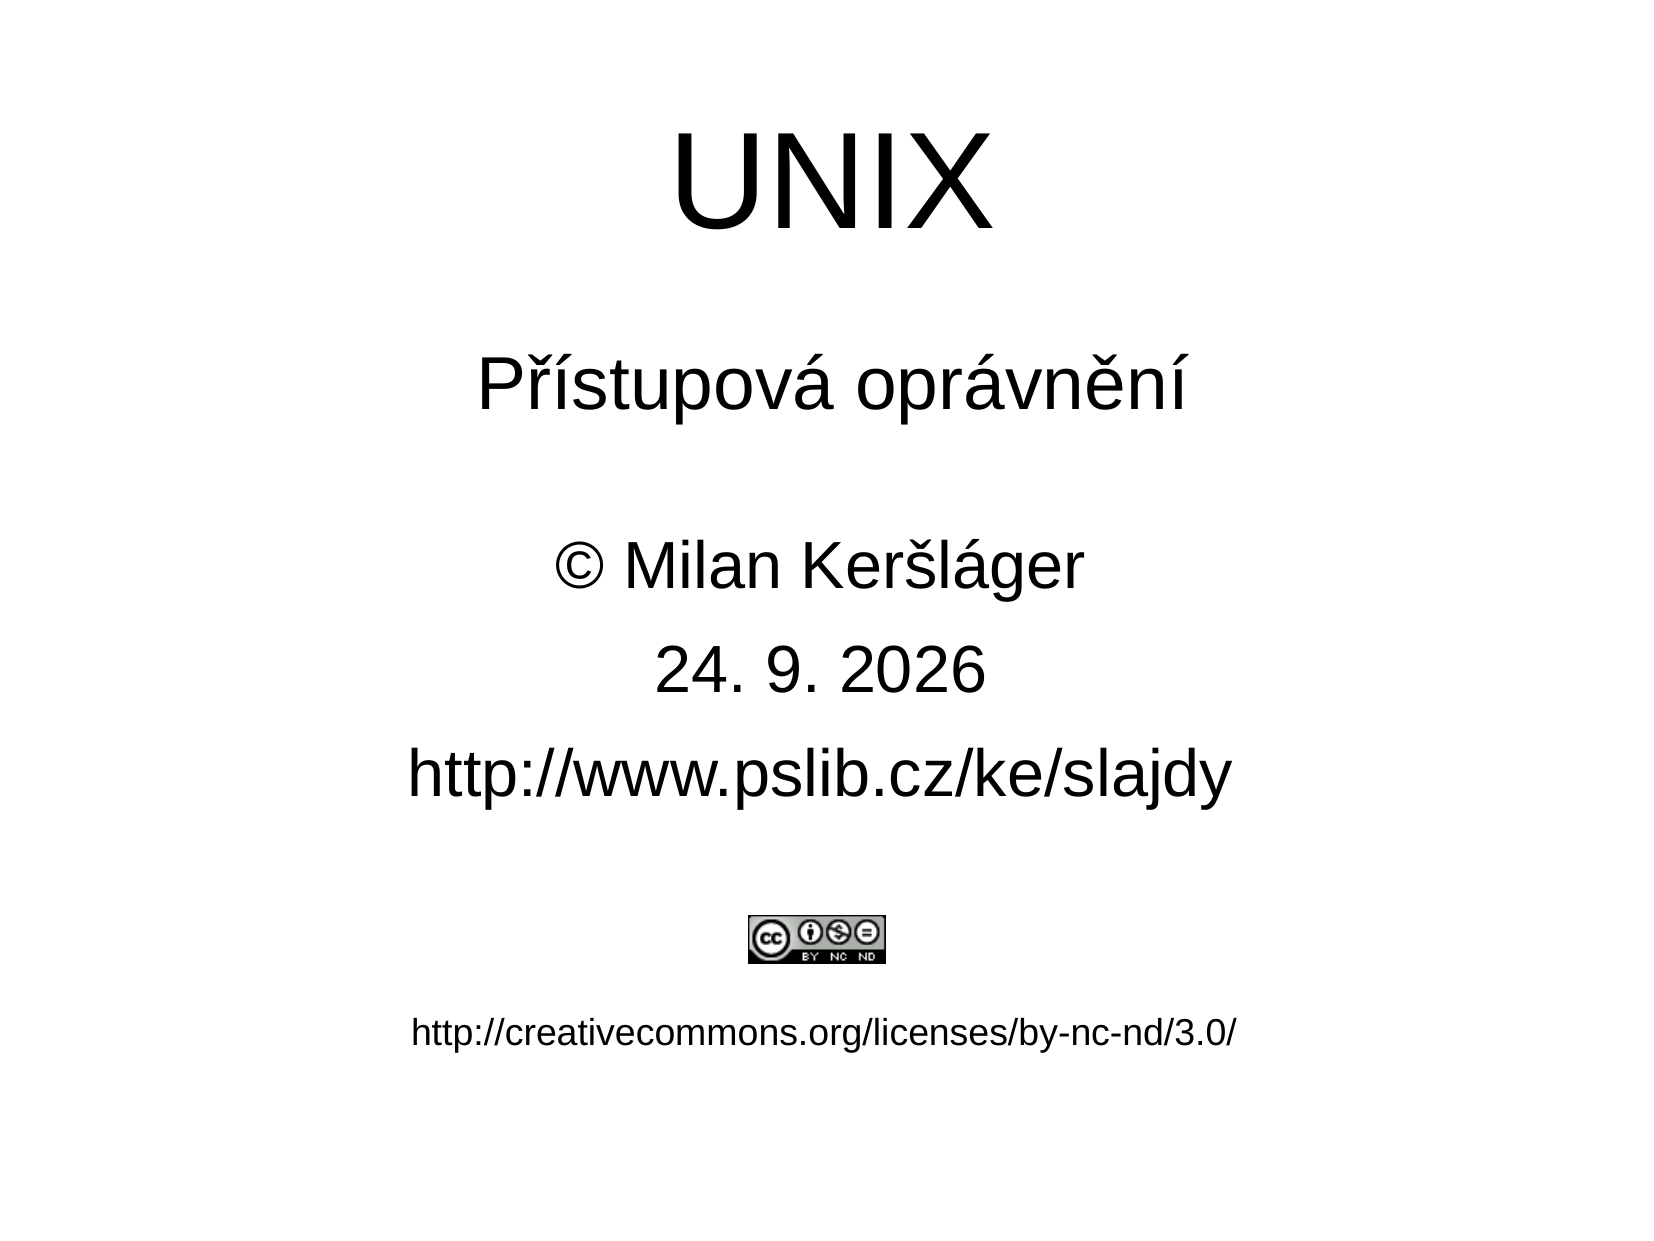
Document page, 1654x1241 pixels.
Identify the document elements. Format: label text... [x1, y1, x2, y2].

title UNIX Přístupová oprávnění [88, 50, 1577, 479]
list © Milan Keršláger 19.4.2010 http://www.pslib.cz/ke/slajdy [76, 527, 1565, 916]
text_box http://creativecommons.org/licenses/by-nc-nd/3.0/ [337, 1003, 1312, 1061]
picture [748, 915, 886, 964]
